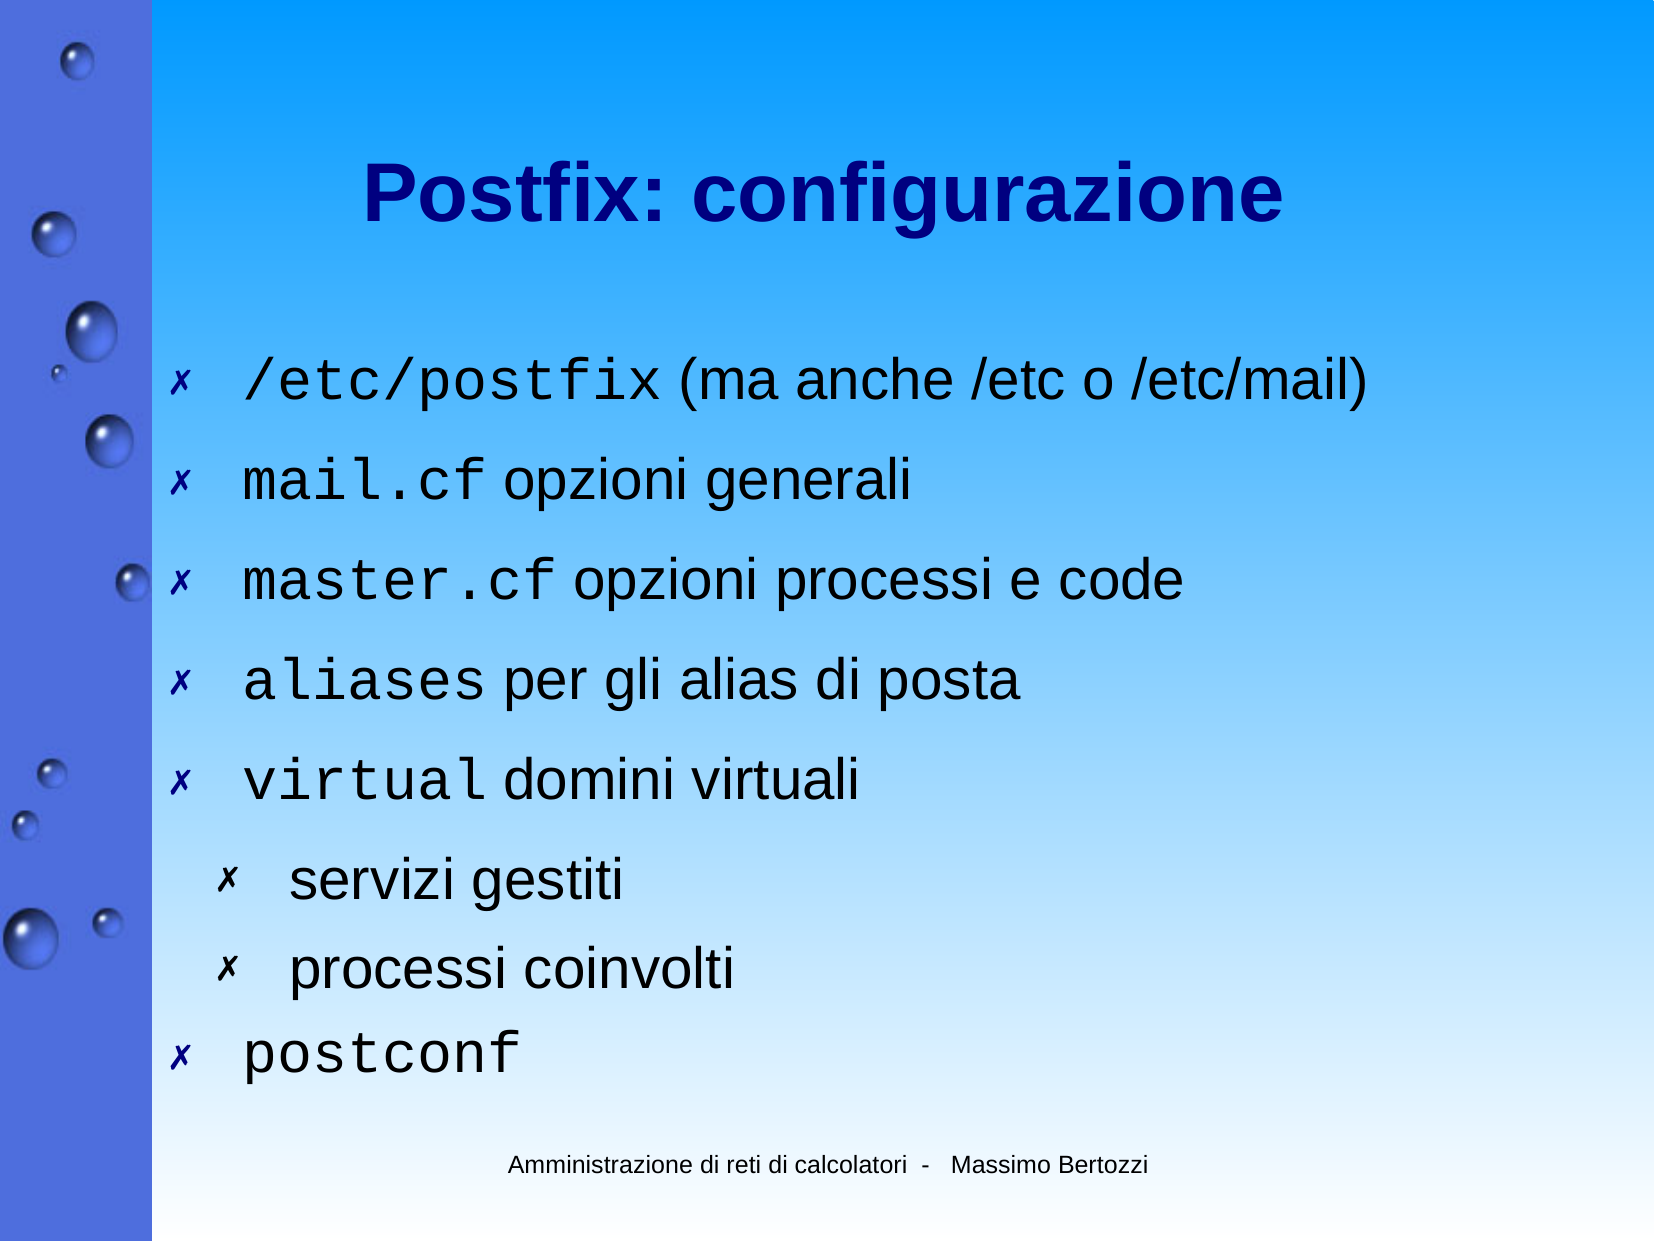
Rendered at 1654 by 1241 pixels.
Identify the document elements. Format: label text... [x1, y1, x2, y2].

title Postfix: configurazione [118, 88, 1531, 296]
list /etc/postfix (ma anche /etc o /etc/mail) mail.cf opzioni generali master.cf opzioni processi e code aliases per gli alias di posta virtual domini virtuali servizi gestiti processi coinvolti postconf [159, 346, 1572, 1128]
picture [0, 0, 152, 1241]
